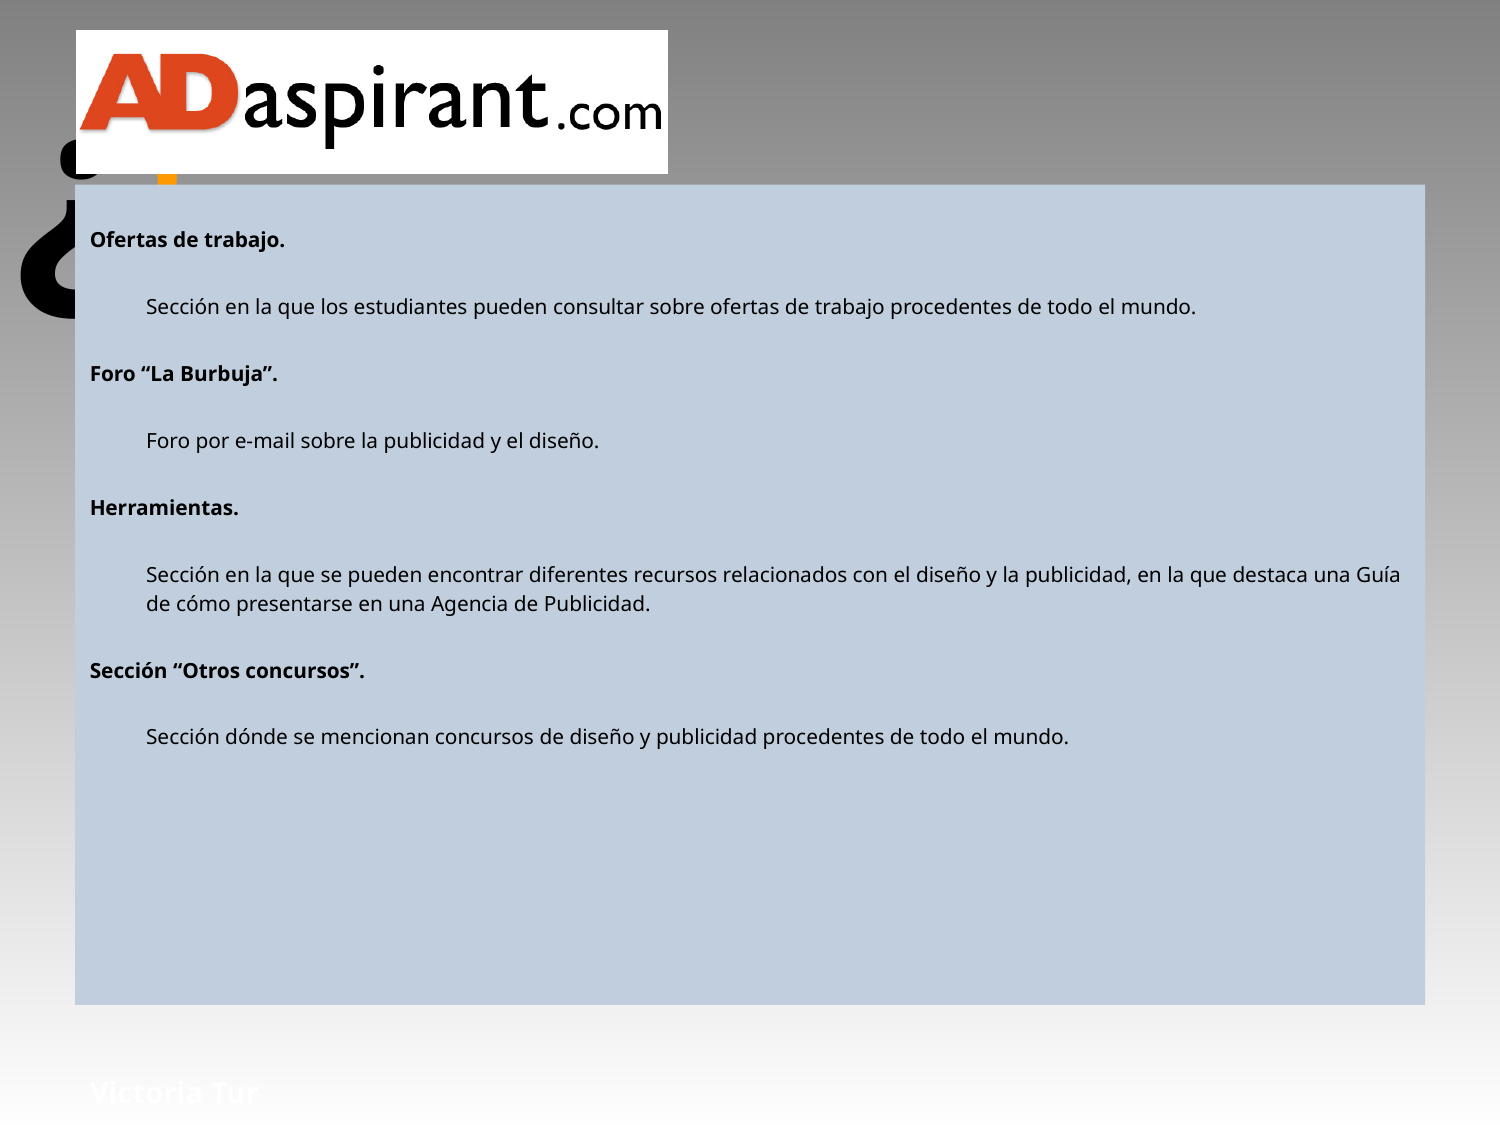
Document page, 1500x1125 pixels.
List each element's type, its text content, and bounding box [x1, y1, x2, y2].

list Ofertas de trabajo. Sección en la que los estudiantes pueden consultar sobre ofertas de trabajo procedentes de todo el mundo. Foro “La Burbuja”. Foro por e-mail sobre la publicidad y el diseño. Herramientas. Sección en la que se pueden encontrar diferentes recursos relacionados con el diseño y la publicidad, en la que destaca una Guía de cómo presentarse en una Agencia de Publicidad. Sección “Otros concursos”. Sección dónde se mencionan concursos de diseño y publicidad procedentes de todo el mundo. [75, 184, 1426, 1005]
chart [76, 31, 668, 174]
